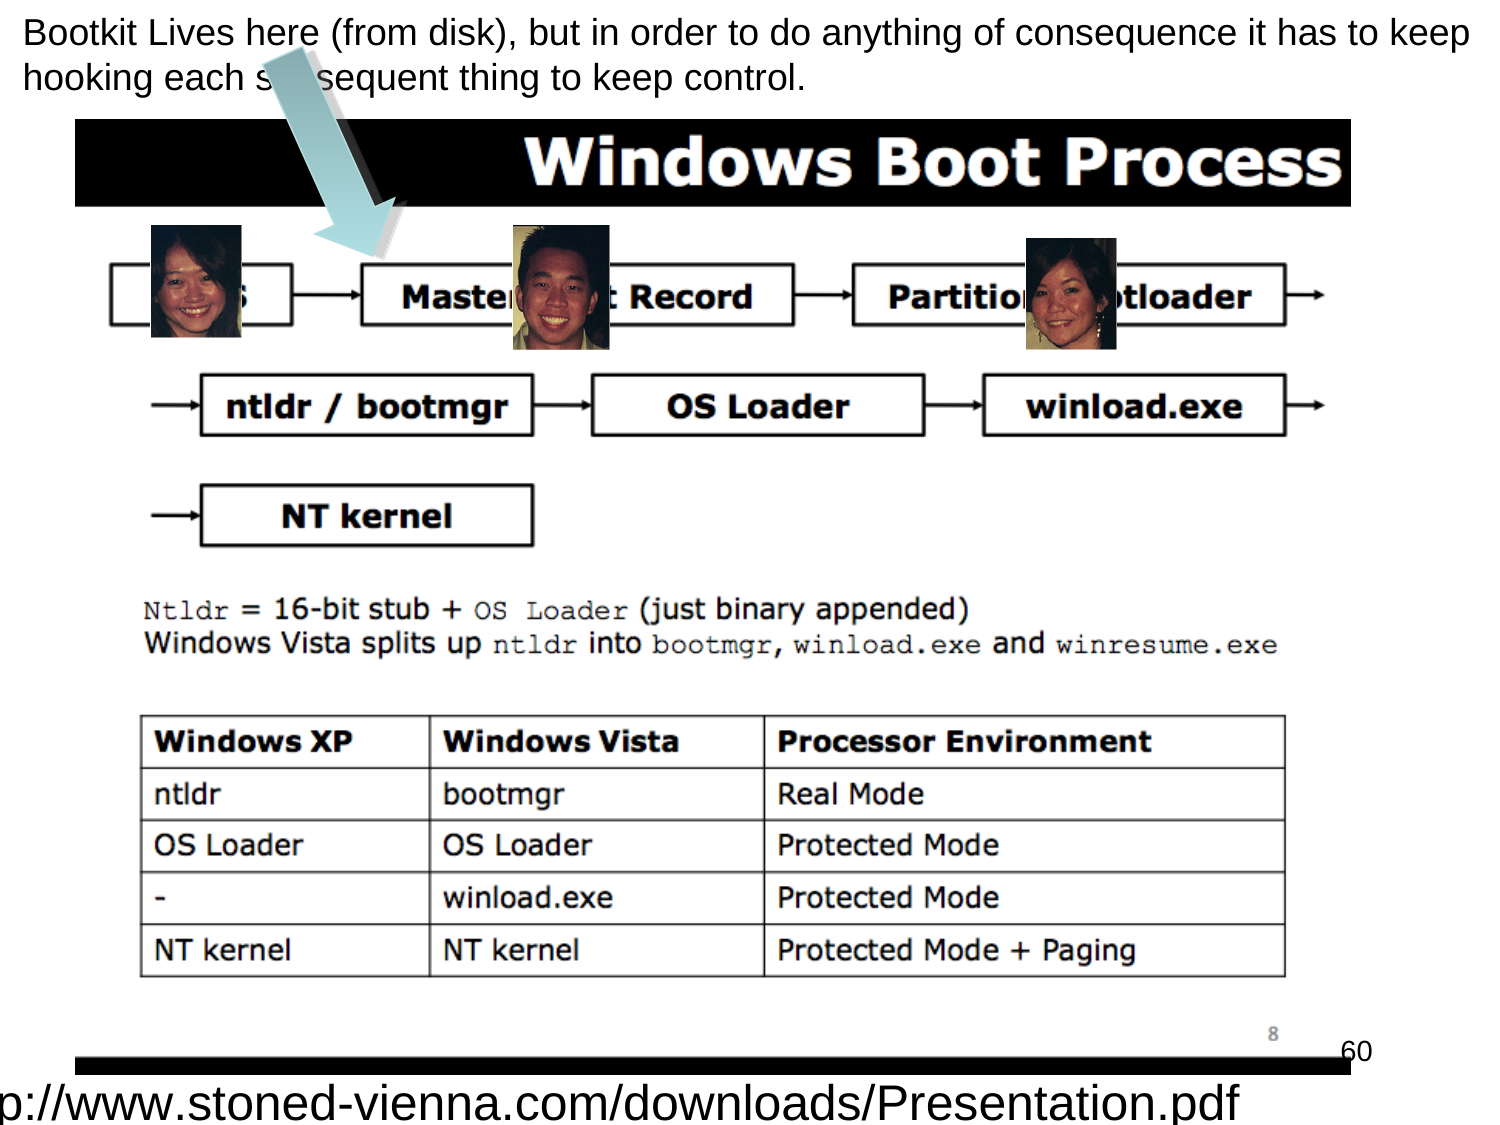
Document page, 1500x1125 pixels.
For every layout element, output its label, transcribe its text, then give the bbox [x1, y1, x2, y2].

text_box [262, 46, 395, 257]
picture [75, 119, 1351, 1075]
text_box From http://www.stoned-vienna.com/downloads/Presentation.pdf [0, 1062, 1172, 1125]
text_box <number> [1074, 1025, 1388, 1101]
text_box Bootkit Lives here (from disk), but in order to do anything of consequence it has to keep hooking each subsequent thing to keep control. [7, 0, 1497, 106]
text_box From http://www.stoned-vienna.com/downloads/Presentation.pdf [1177, 1101, 1256, 1125]
